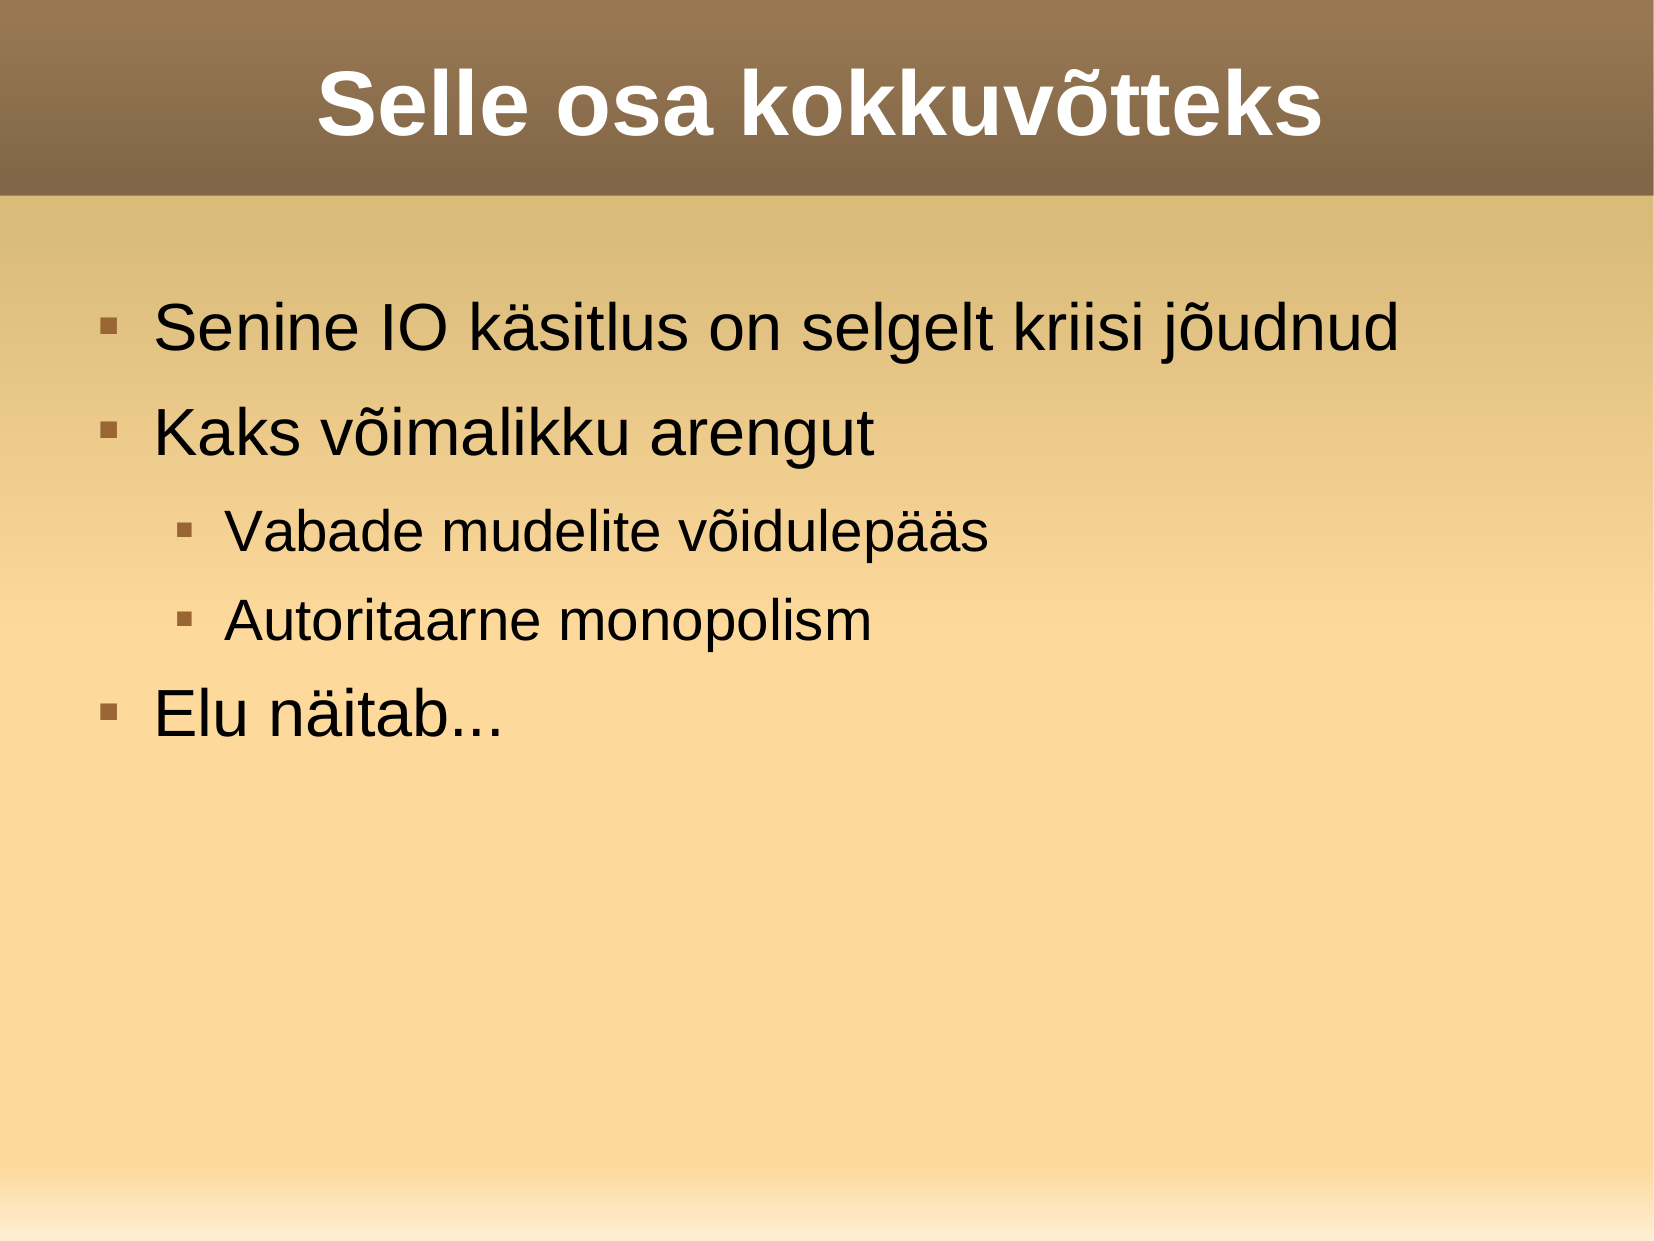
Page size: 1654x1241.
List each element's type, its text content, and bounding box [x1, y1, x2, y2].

picture [0, 0, 1654, 1241]
list Senine IO käsitlus on selgelt kriisi jõudnud Kaks võimalikku arengut Vabade mudelite võidulepääs Autoritaarne monopolism Elu näitab... [82, 290, 1571, 1094]
title Selle osa kokkuvõtteks [76, 7, 1565, 200]
